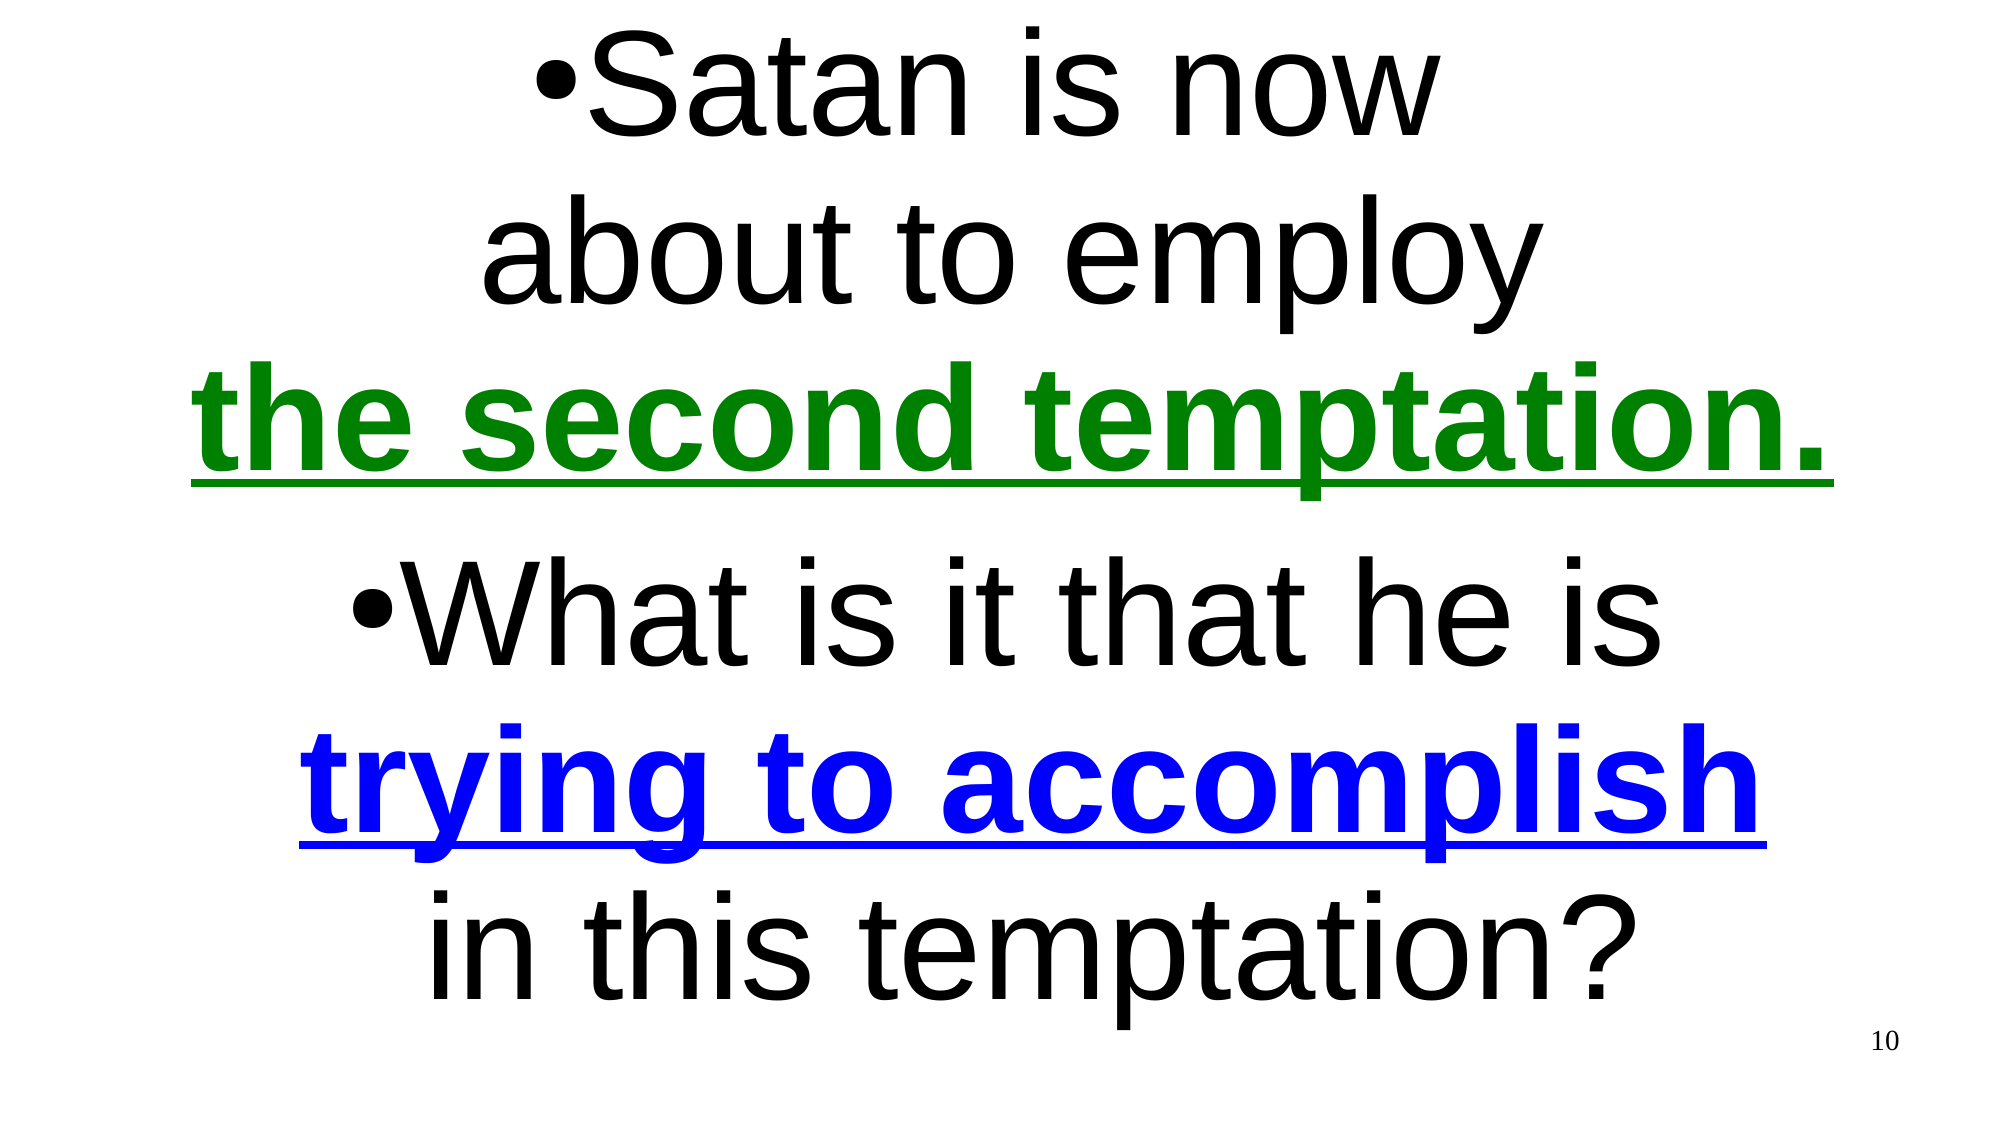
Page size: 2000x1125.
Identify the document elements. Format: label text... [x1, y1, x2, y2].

list Satan is now about to employ the second temptation. What is it that he is trying to accomplish in this temptation? [0, 0, 1996, 1123]
